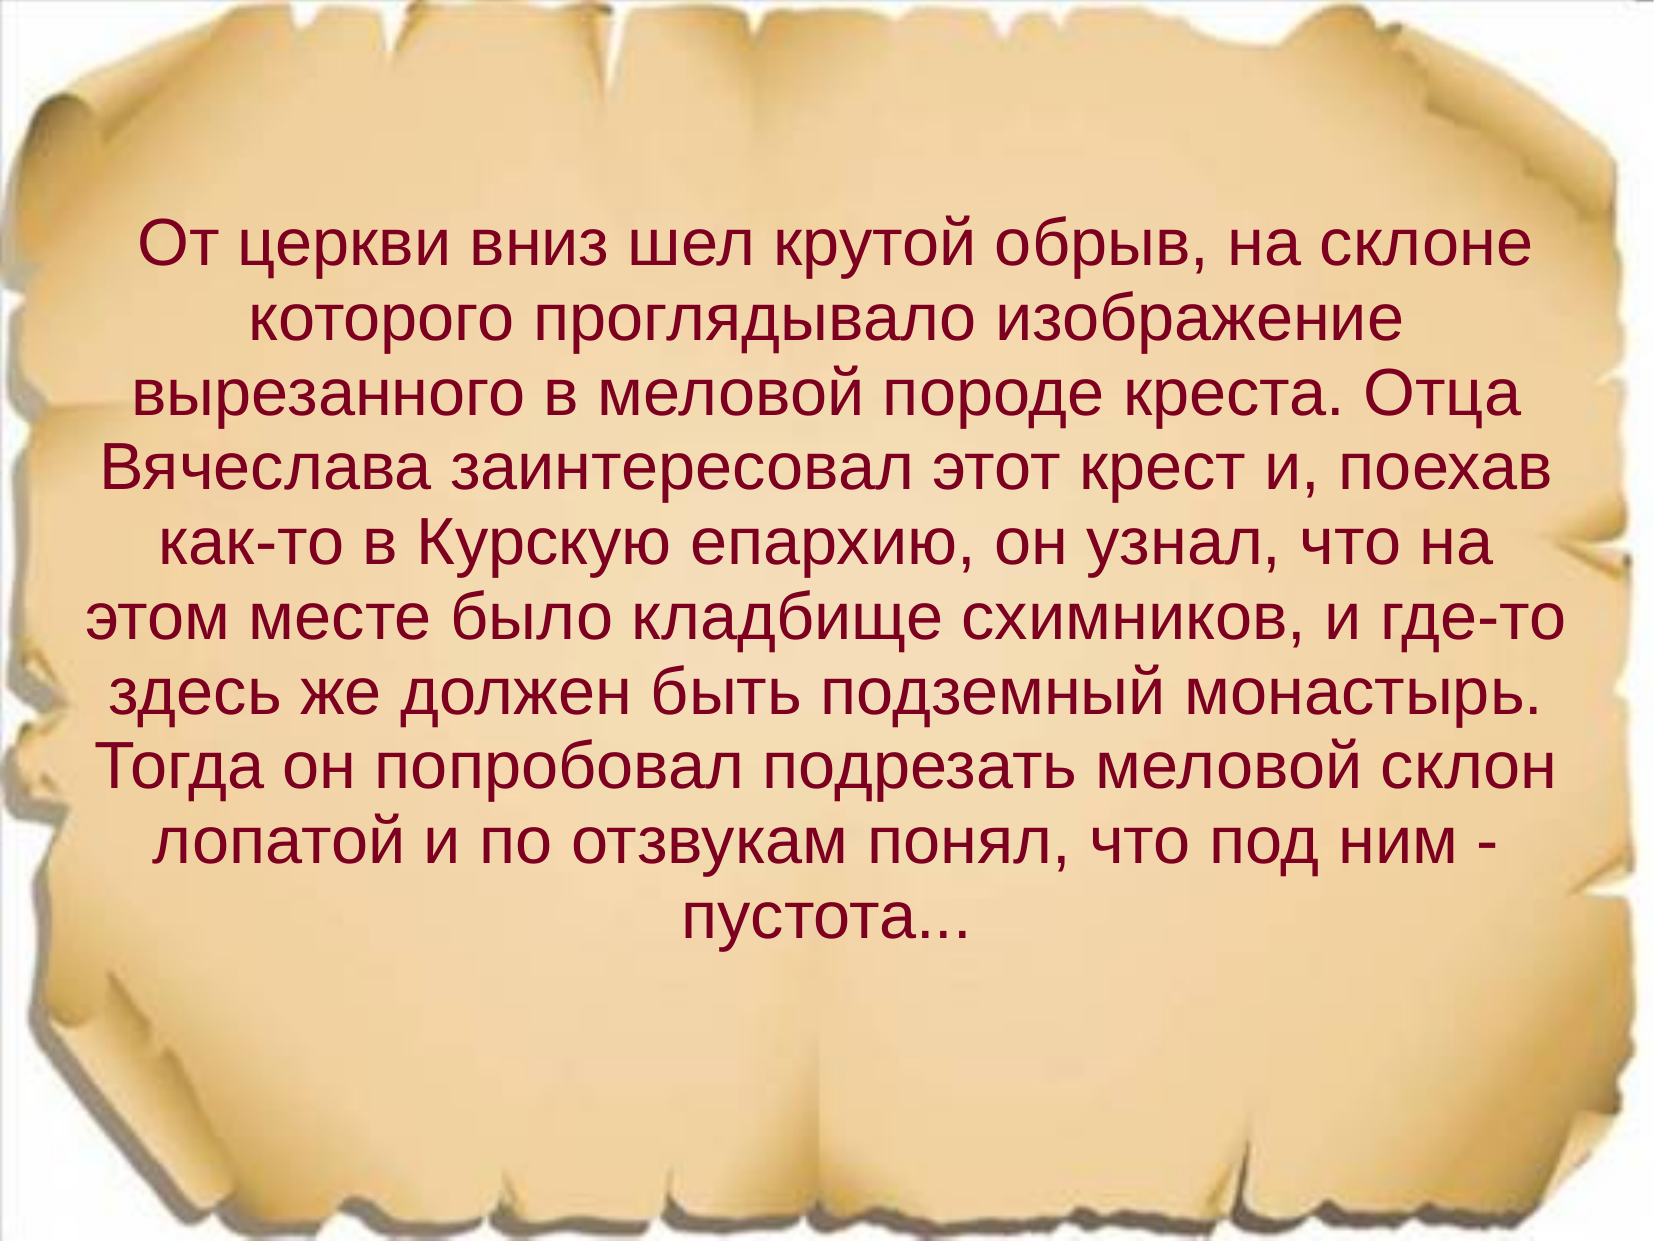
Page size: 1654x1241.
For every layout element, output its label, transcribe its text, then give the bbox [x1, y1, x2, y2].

subtitle От церкви вниз шел крутой обрыв, на склоне которого проглядывало изображение вырезанного в меловой породе креста. Отца Вячеслава заинтересовал этот крест и, поехав как-то в Курскую епархию, он узнал, что на этом месте было кладбище схимников, и где-то здесь же должен быть подземный монастырь. Тогда он попробовал подрезать меловой склон лопатой и по отзвукам понял, что под ним - пустота... [82, 195, 1571, 963]
picture [0, 0, 1654, 1241]
